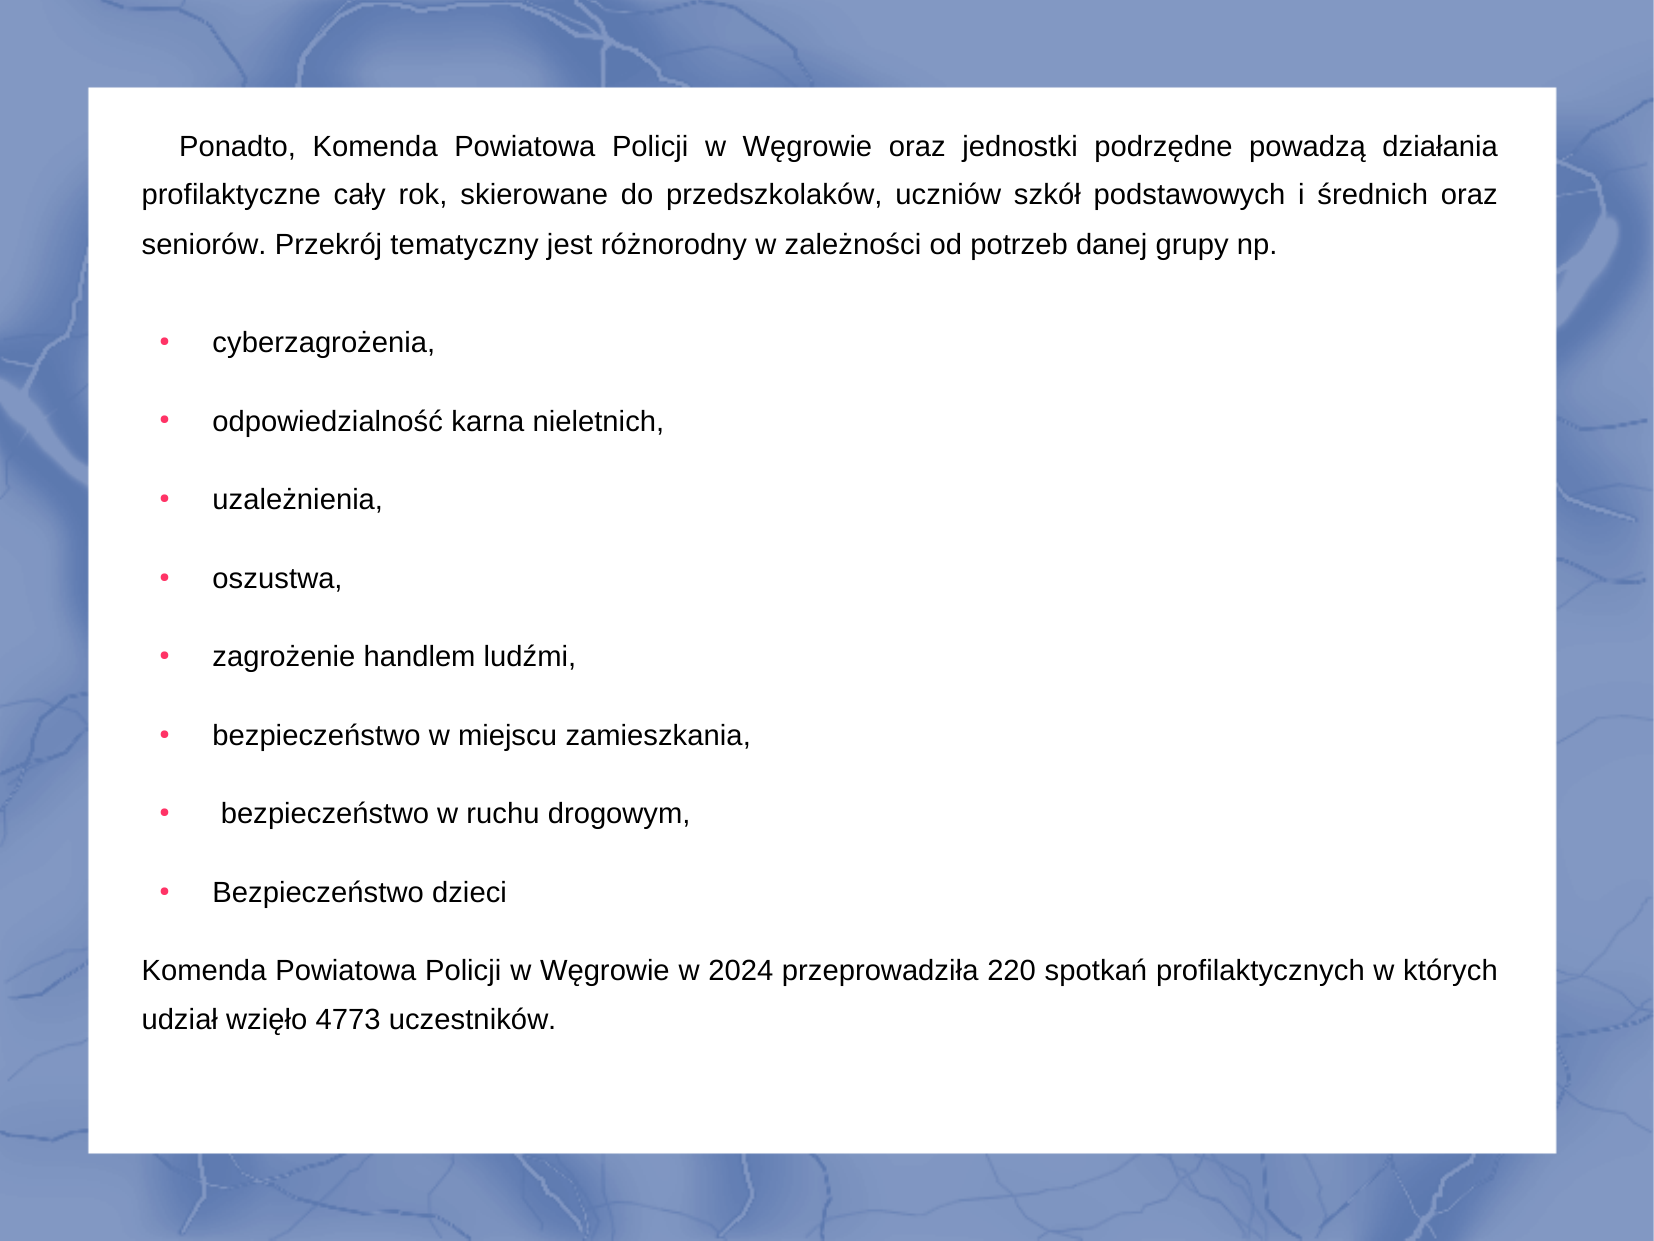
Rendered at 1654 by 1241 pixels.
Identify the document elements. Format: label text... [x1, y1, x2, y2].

picture [0, 0, 1654, 1241]
list Ponadto, Komenda Powiatowa Policji w Węgrowie oraz jednostki podrzędne powadzą działania profilaktyczne cały rok, skierowane do przedszkolaków, uczniów szkół podstawowych i średnich oraz seniorów. Przekrój tematyczny jest różnorodny w zależności od potrzeb danej grupy np. cyberzagrożenia, odpowiedzialność karna nieletnich, uzależnienia, oszustwa, zagrożenie handlem ludźmi, bezpieczeństwo w miejscu zamieszkania, bezpieczeństwo w ruchu drogowym, Bezpieczeństwo dzieci Komenda Powiatowa Policji w Węgrowie w 2024 przeprowadziła 220 spotkań profilaktycznych w których udział wzięło 4773 uczestników. [141, 113, 1501, 1119]
